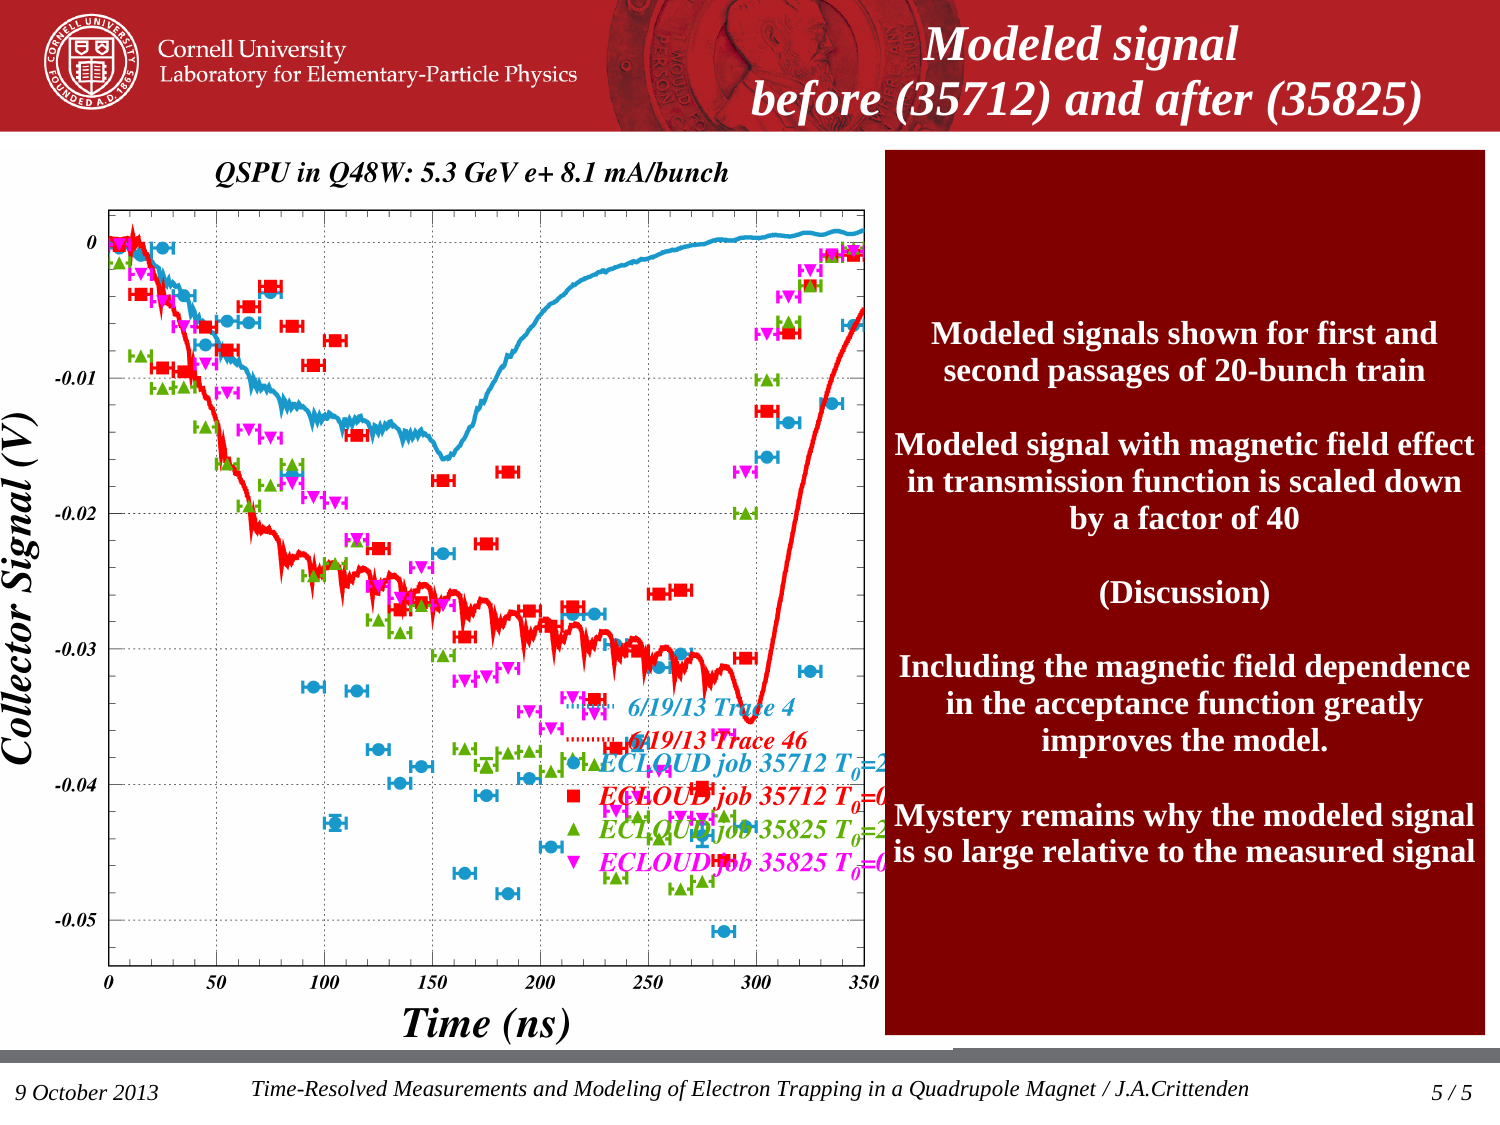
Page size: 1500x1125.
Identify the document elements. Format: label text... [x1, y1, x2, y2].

picture [0, 0, 1500, 132]
title Modeled signal before (35712) and after (35825) [675, 7, 1500, 136]
picture [0, 149, 953, 1051]
text_box Modeled signals shown for first and second passages of 20-bunch train Modeled signal with magnetic field effect in transmission function is scaled down by a factor of 40 (Discussion) Including the magnetic field dependence in the acceptance function greatly improves the model. Mystery remains why the modeled signal is so large relative to the measured signal [885, 149, 1486, 1036]
